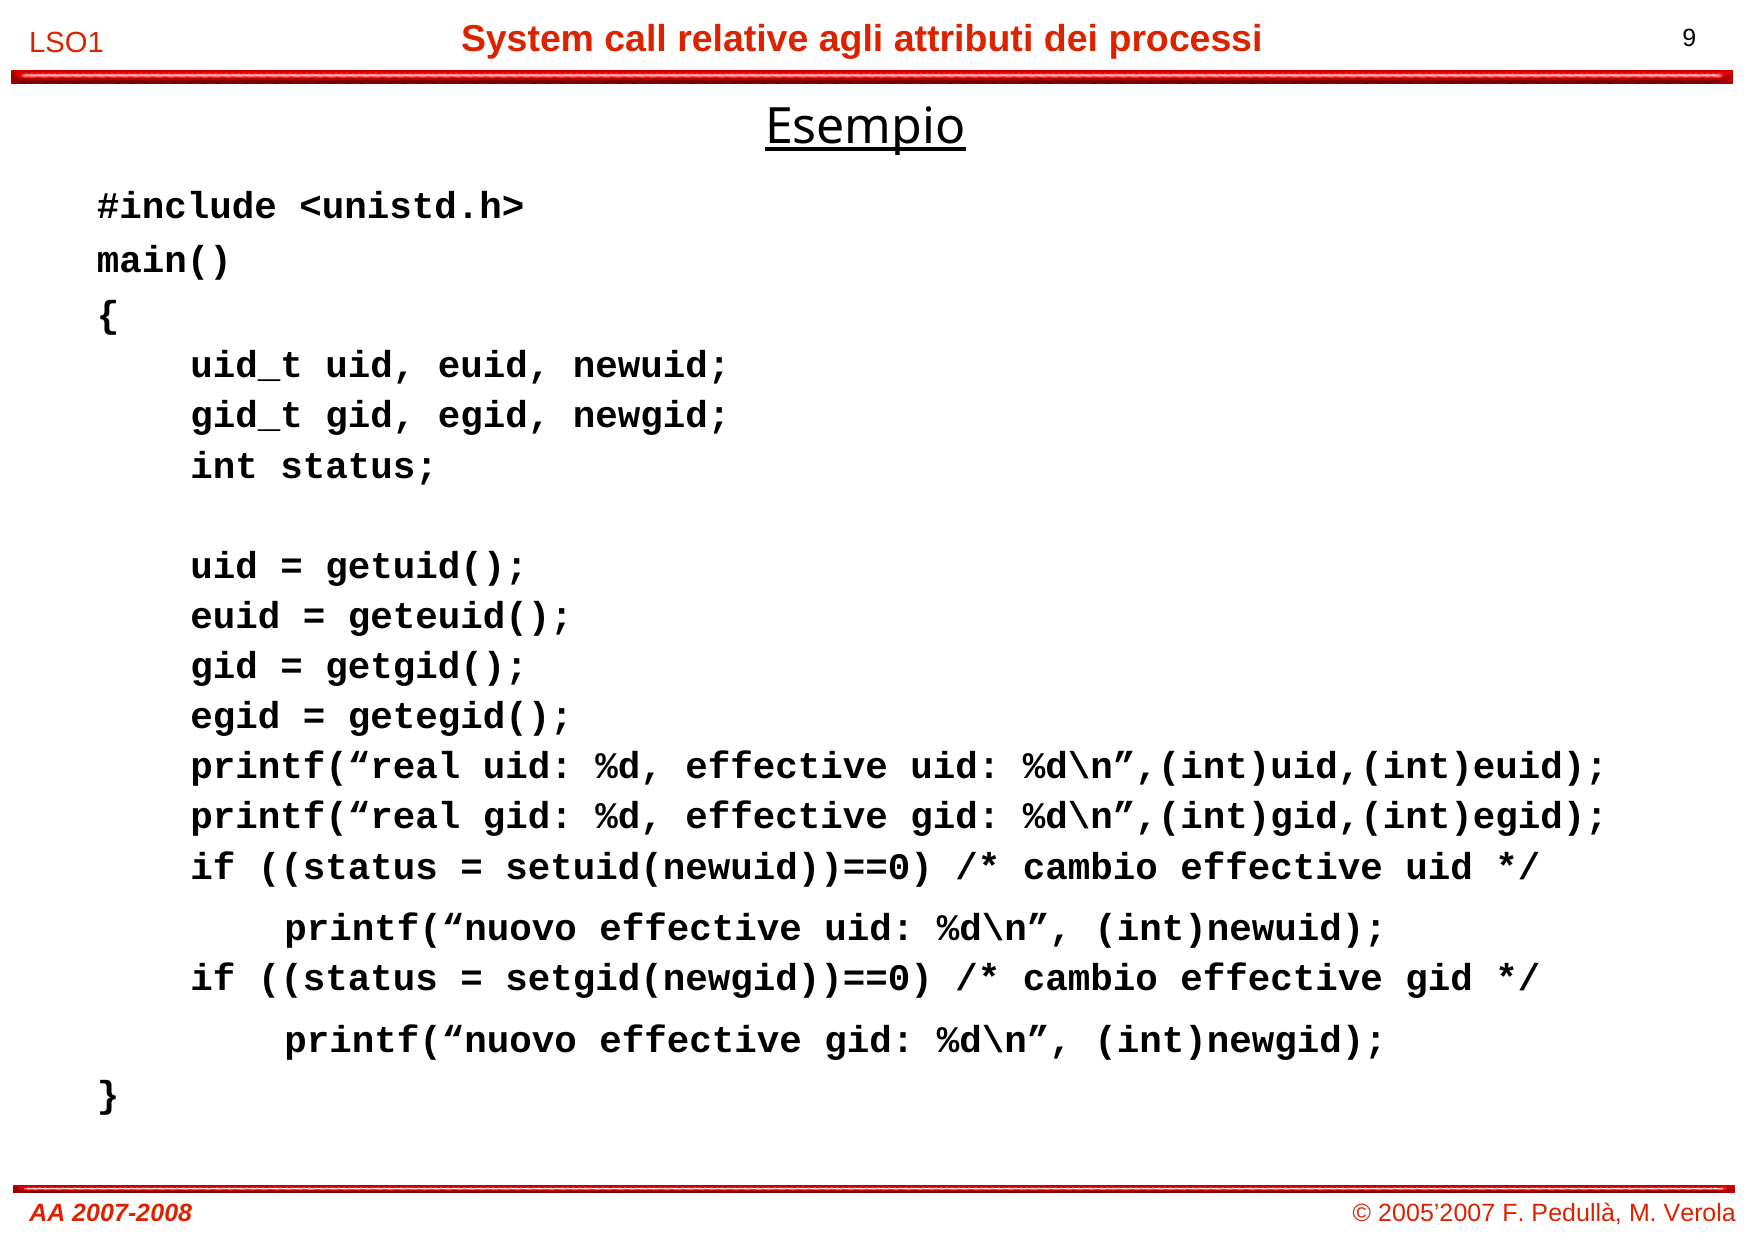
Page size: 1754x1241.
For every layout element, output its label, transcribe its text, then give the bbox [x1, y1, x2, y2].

picture [13, 1185, 1735, 1193]
title Esempio [322, 78, 1408, 174]
picture [11, 70, 1733, 84]
list #include <unistd.h> main() { uid_t uid, euid, newuid; gid_t gid, egid, newgid; int status; uid = getuid(); euid = geteuid(); gid = getgid(); egid = getegid(); printf(“real uid: %d, effective uid: %d\n”,(int)uid,(int)euid); printf(“real gid: %d, effective gid: %d\n”,(int)gid,(int)egid); if ((status = setuid(newuid))==0) /* cambio effective uid */ printf(“nuovo effective uid: %d\n”, (int)newuid); if ((status = setgid(newgid))==0) /* cambio effective gid */ printf(“nuovo effective gid: %d\n”, (int)newgid); } [82, 167, 1720, 1127]
